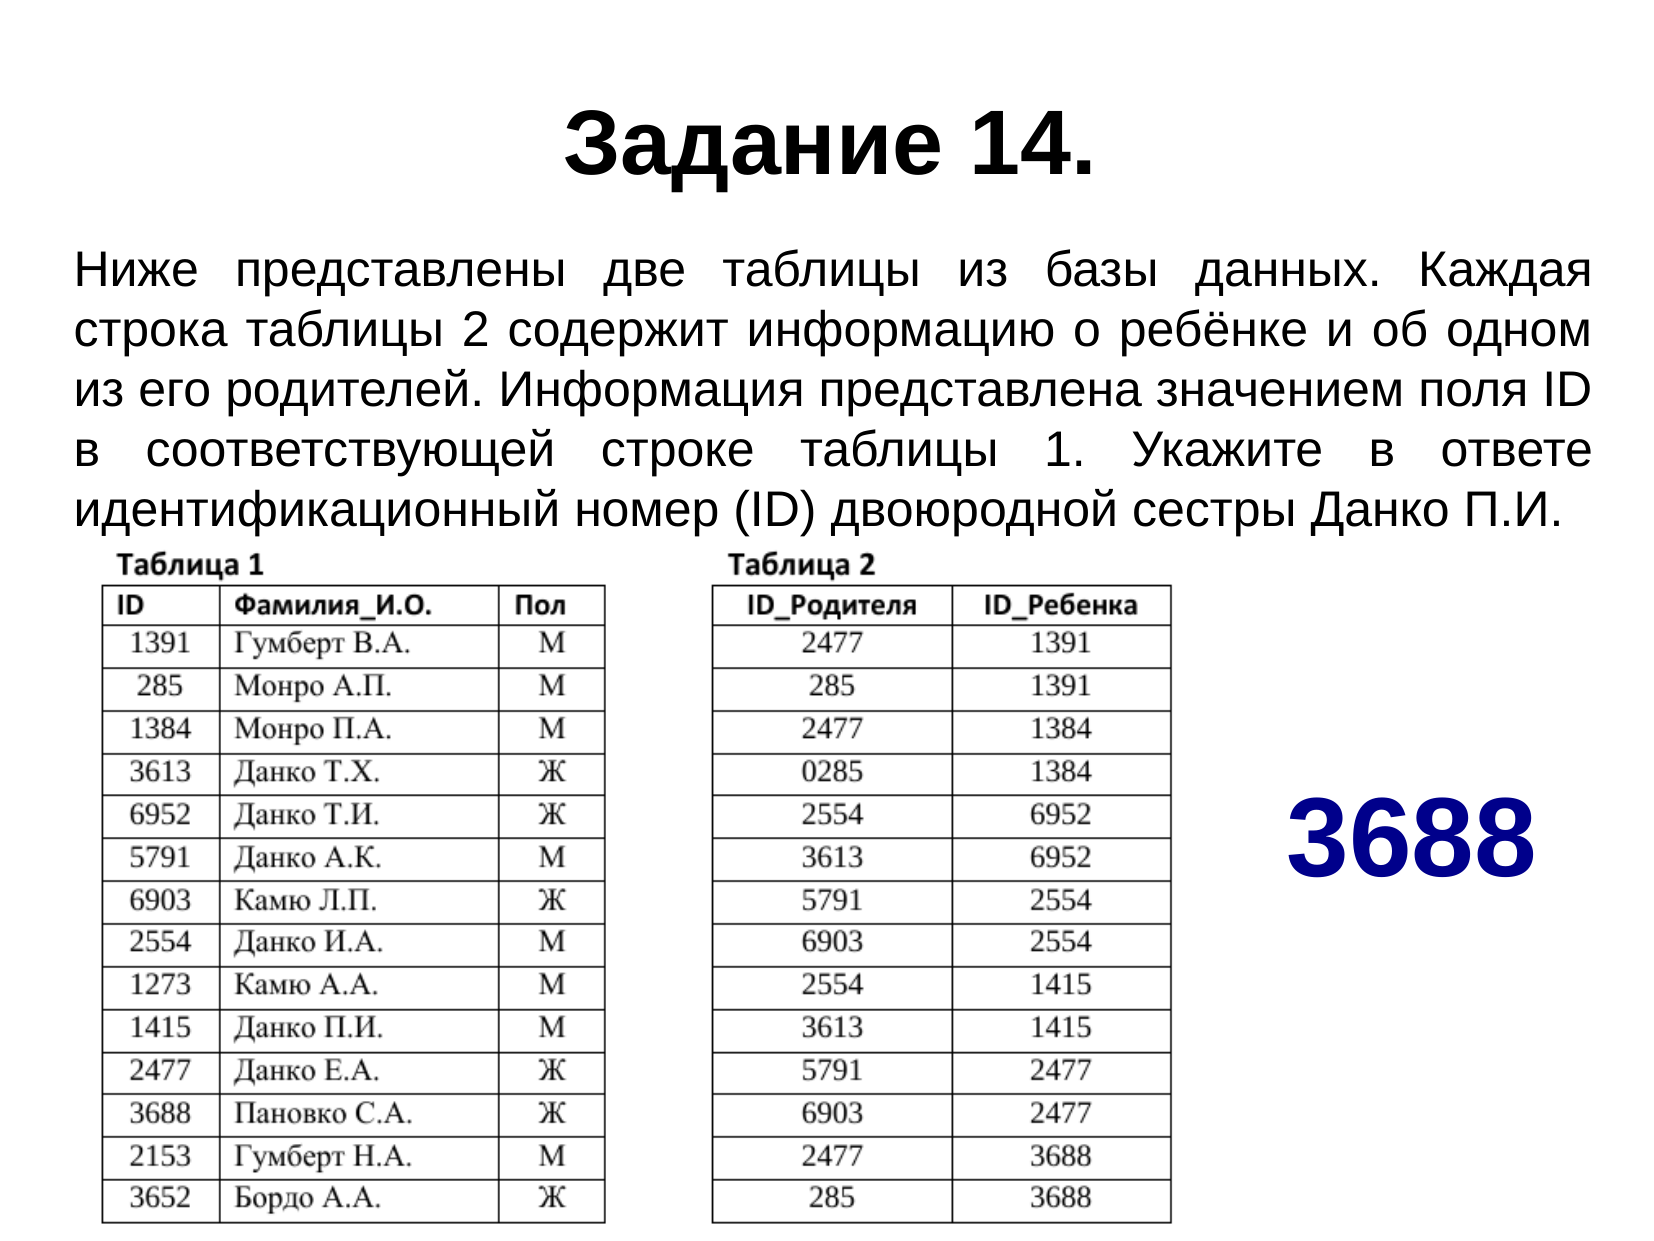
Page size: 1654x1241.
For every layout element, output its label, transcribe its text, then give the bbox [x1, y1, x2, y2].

list Ниже представлены две таблицы из базы данных. Каждая строка таблицы 2 содержит информацию о ребёнке и об одном из его родителей. Информация представлена значением поля ID в соответствующей строке таблицы 1. Укажите в ответе идентификационный номер (ID) двоюродной сестры Данко П.И. [58, 229, 1609, 1194]
title Задание 14. [82, 68, 1571, 207]
text_box 3688 [1263, 767, 1560, 889]
picture [35, 524, 1270, 1241]
